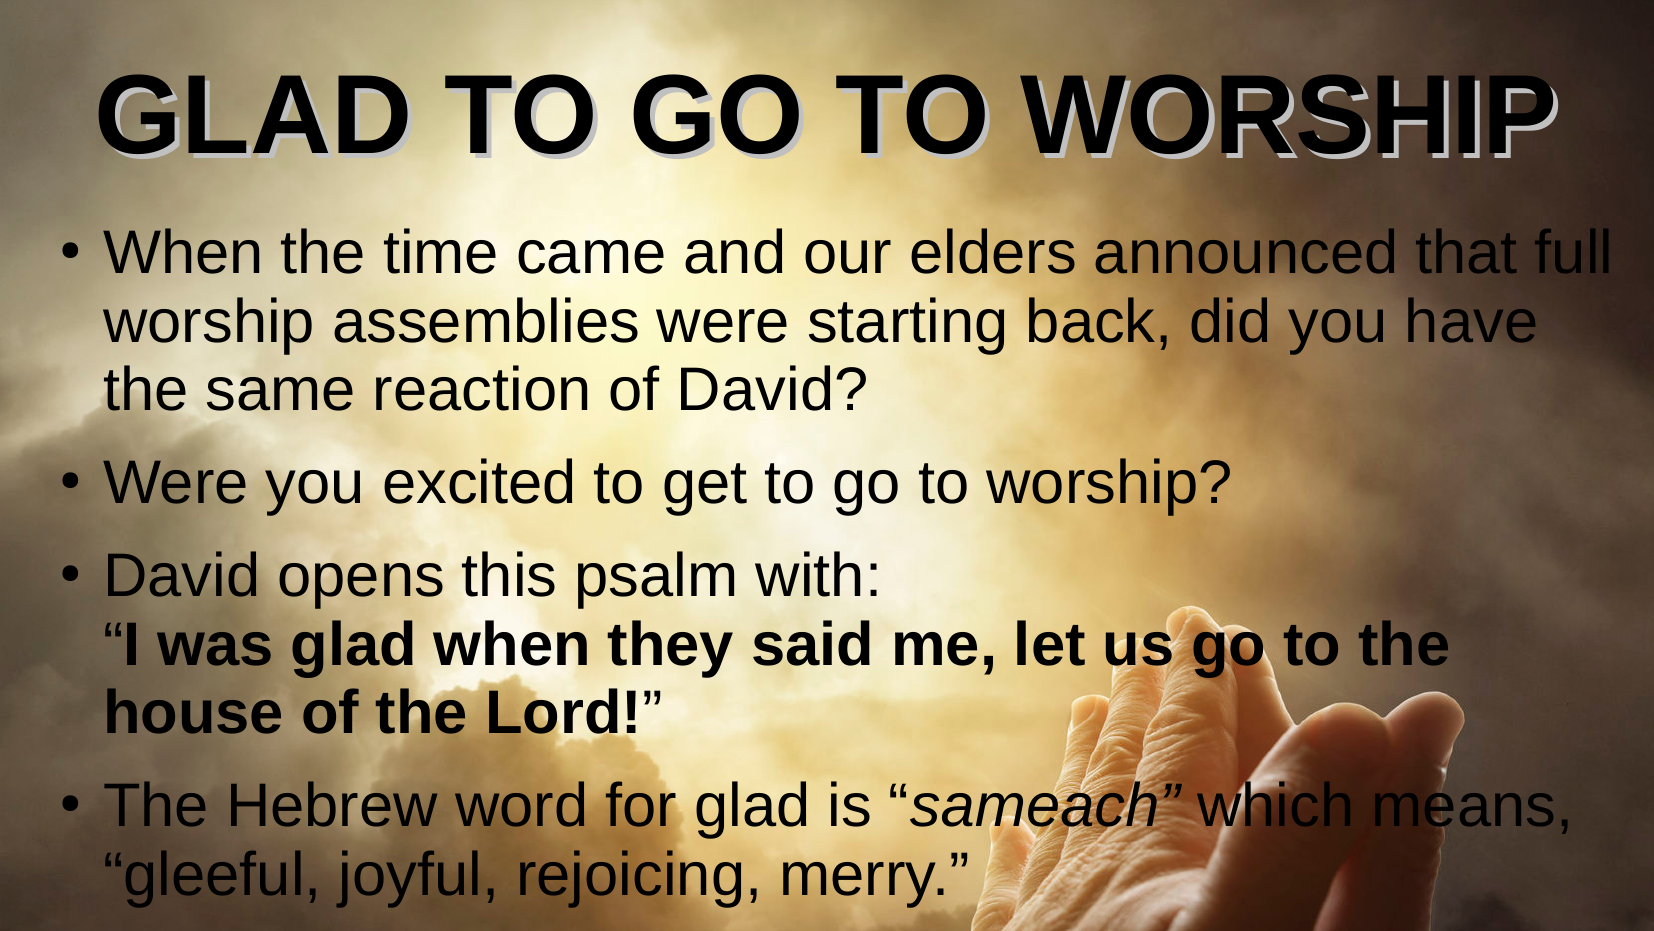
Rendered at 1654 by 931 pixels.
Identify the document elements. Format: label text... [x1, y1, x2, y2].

picture [0, 0, 1654, 931]
list When the time came and our elders announced that full worship assemblies were starting back, did you have the same reaction of David? Were you excited to get to go to worship? David opens this psalm with: “I was glad when they said me, let us go to the house of the Lord!” The Hebrew word for glad is “sameach” which means, “gleeful, joyful, rejoicing, merry.” [45, 217, 1621, 915]
title GLAD TO GO TO WORSHIP [82, 37, 1571, 193]
